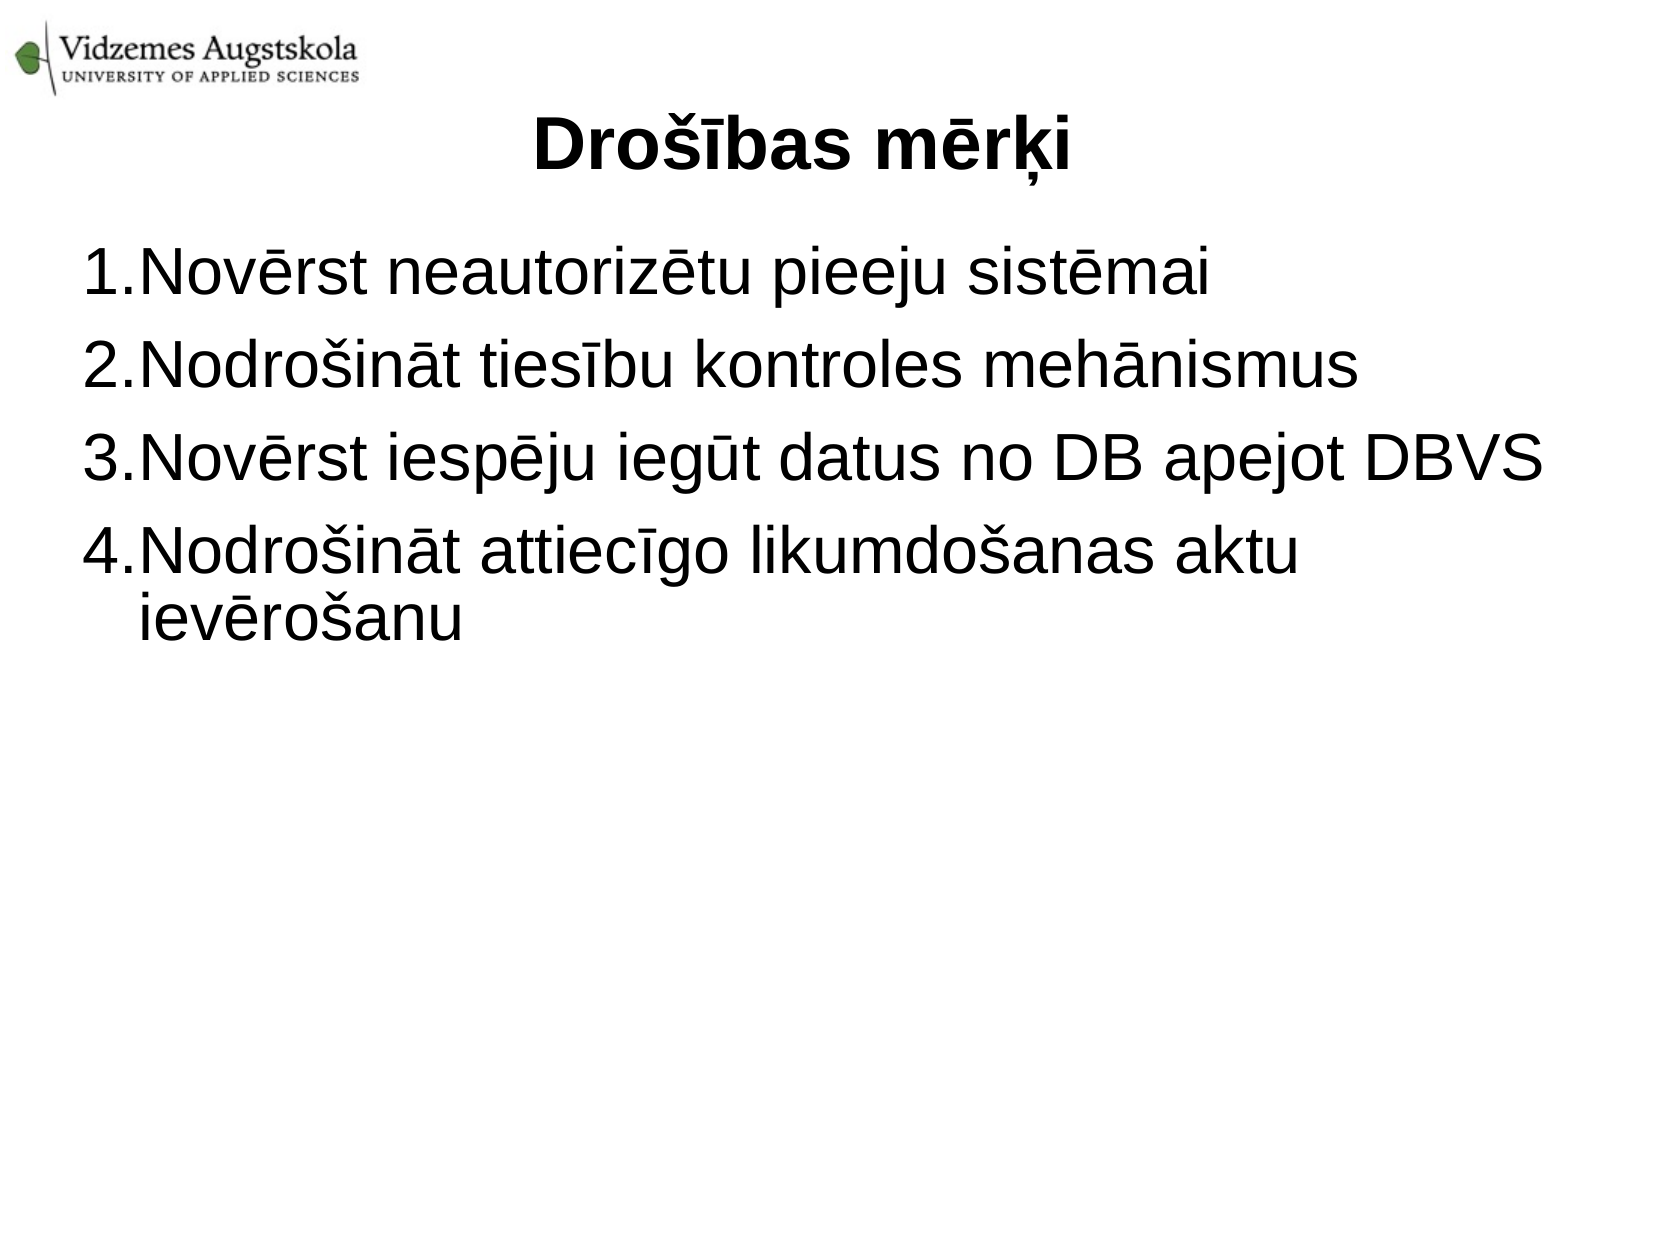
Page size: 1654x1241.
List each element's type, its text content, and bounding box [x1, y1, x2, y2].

picture [5, 2, 368, 113]
list Novērst neautorizētu pieeju sistēmai Nodrošināt tiesību kontroles mehānismus Novērst iespēju iegūt datus no DB apejot DBVS Nodrošināt attiecīgo likumdošanas aktu ievērošanu [82, 236, 1569, 1107]
title Drošības mērķi [94, 103, 1512, 188]
